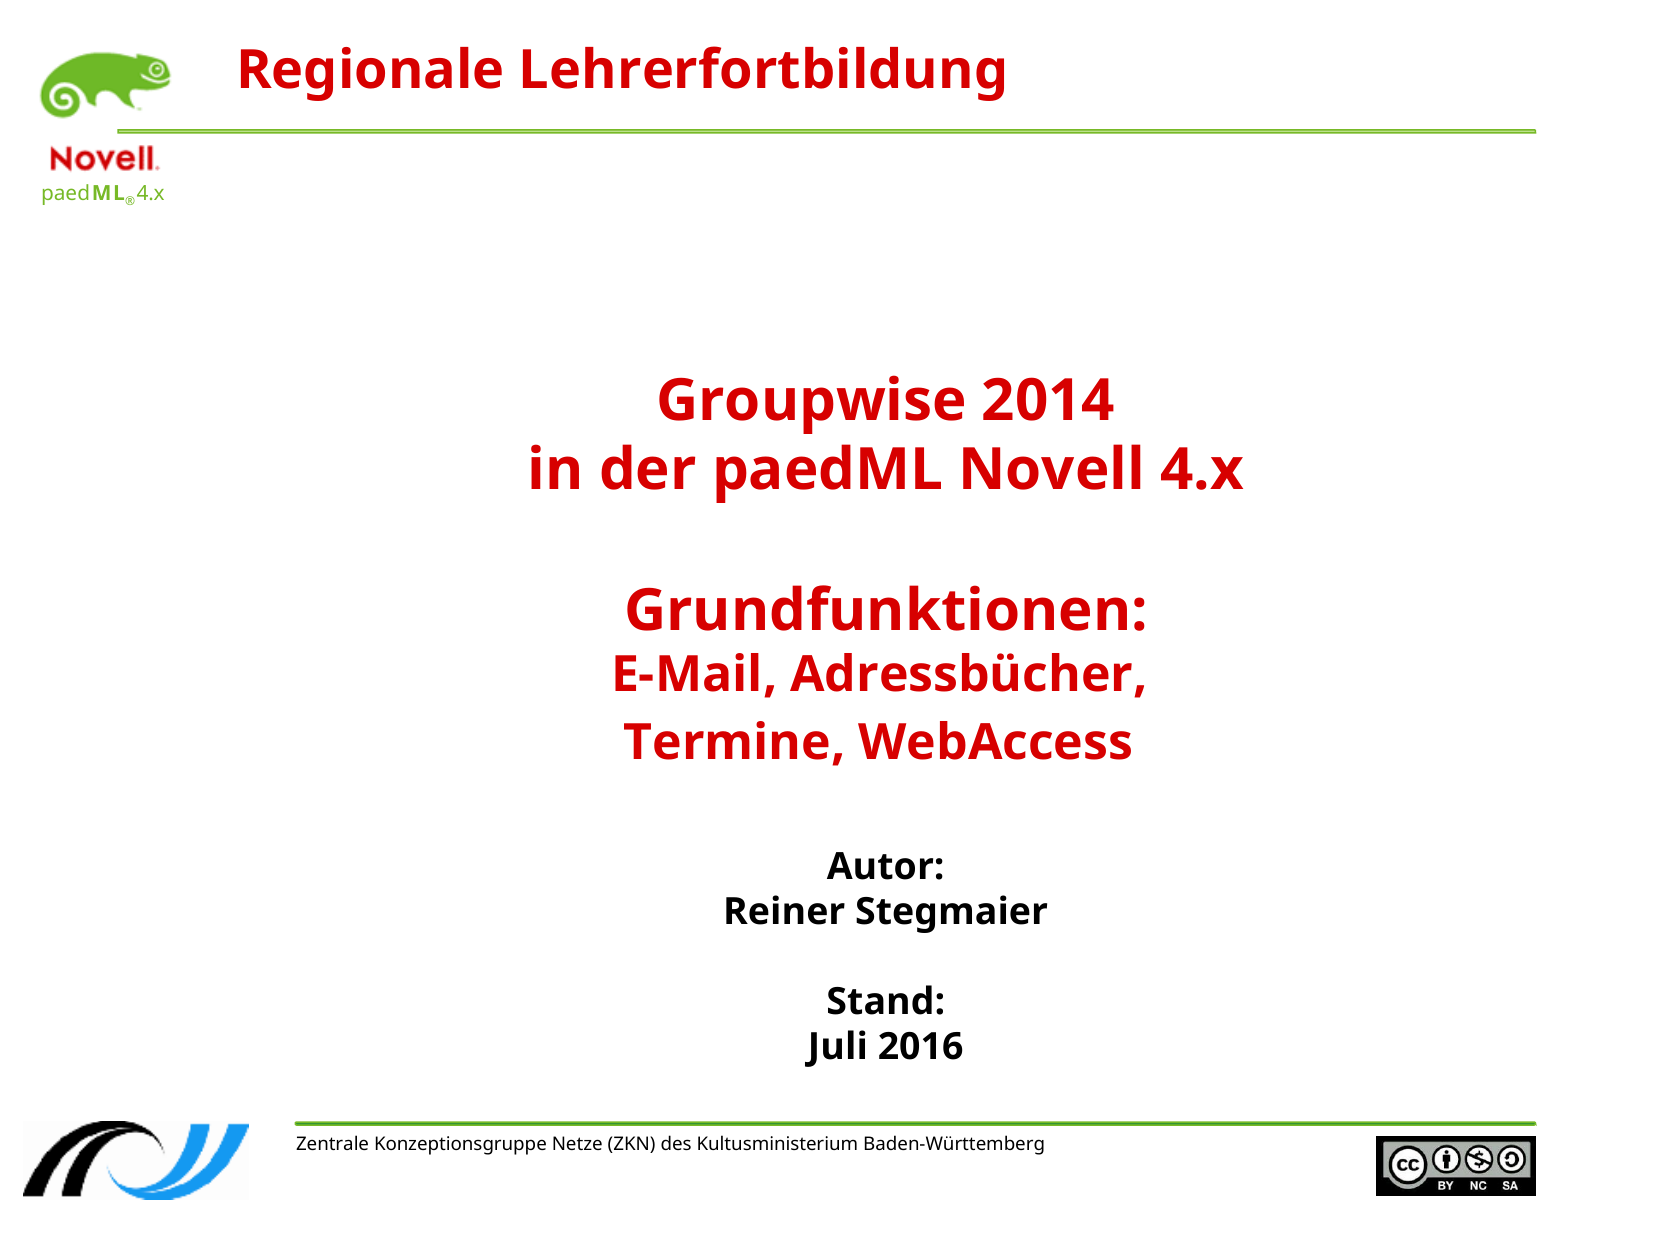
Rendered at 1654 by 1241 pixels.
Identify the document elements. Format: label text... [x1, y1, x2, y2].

text_box Zentrale Konzeptionsgruppe Netze (ZKN) des Kultusministerium Baden-Württemberg [281, 1123, 1075, 1162]
picture [23, 1121, 249, 1200]
picture [1376, 1136, 1536, 1196]
title Regionale Lehrerfortbildung [236, 17, 1536, 119]
text_box Groupwise 2014 in der paedML Novell 4.x Grundfunktionen: E-Mail, Adressbücher, Termine, WebAccess Autor: Reiner Stegmaier Stand: Juli 2016 [177, 354, 1595, 1075]
picture [26, 35, 184, 193]
